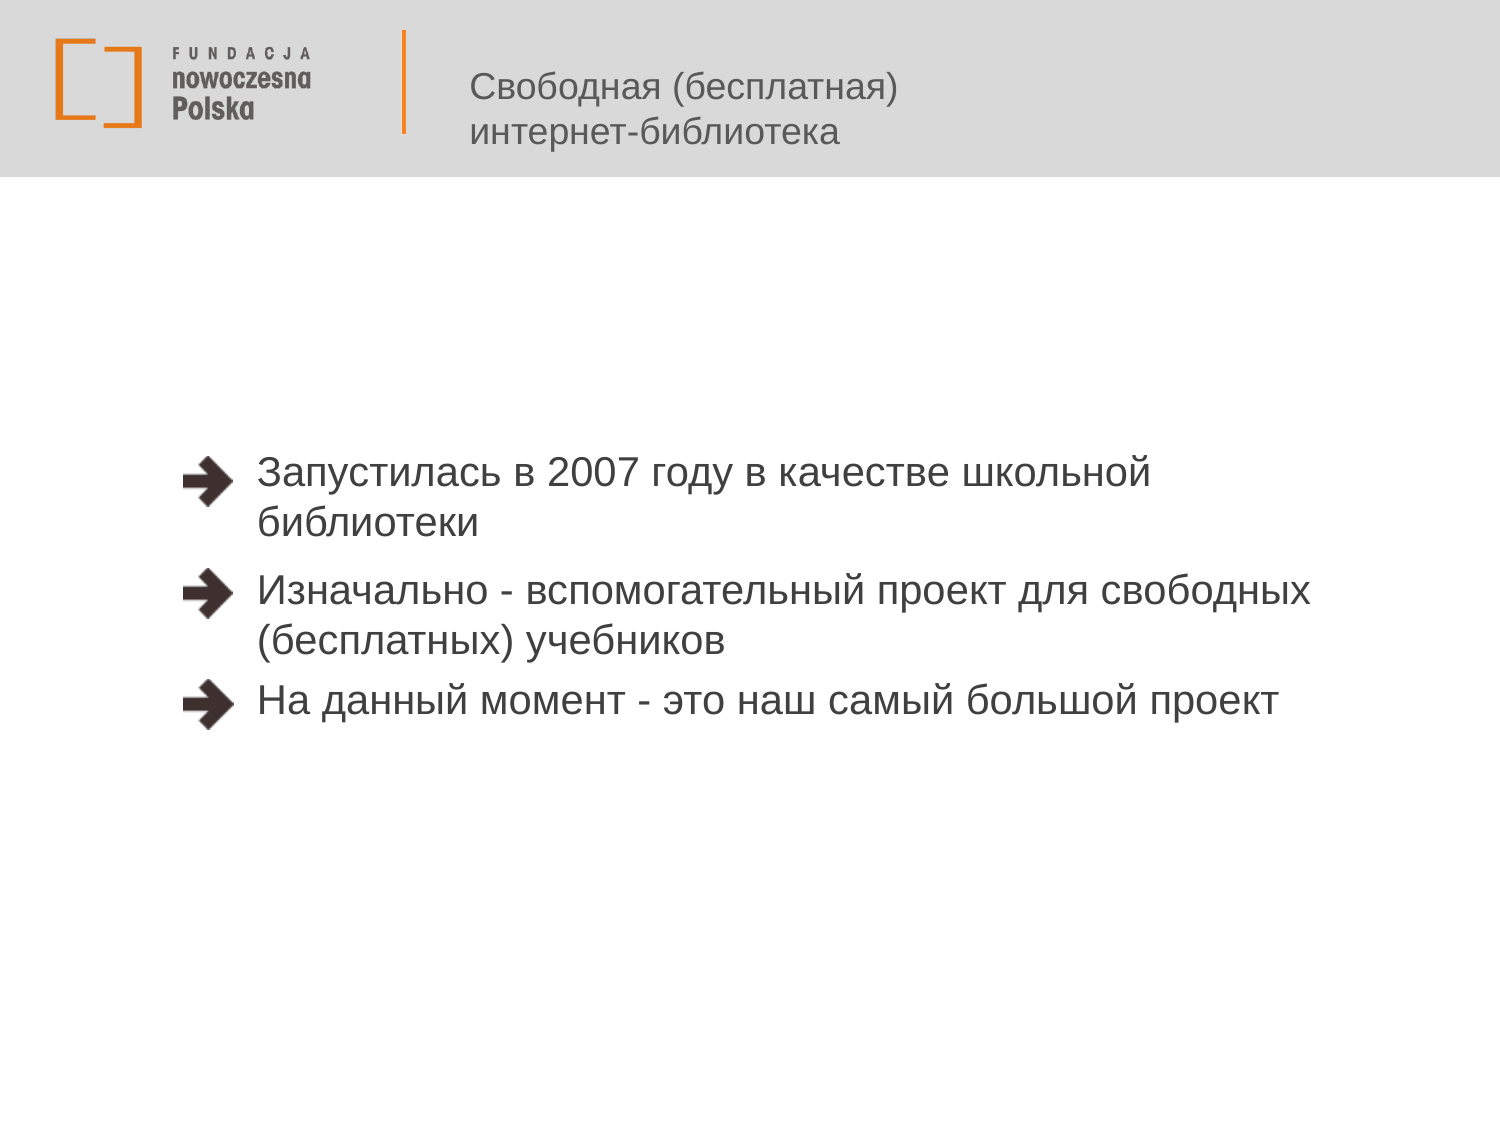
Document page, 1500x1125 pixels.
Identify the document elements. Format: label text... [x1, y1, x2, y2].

picture [53, 30, 313, 140]
picture [183, 456, 233, 507]
picture [183, 679, 234, 730]
picture [395, 30, 422, 145]
text_box Изначально - вспомогательный проект для свободных (бесплатных) учебников [242, 555, 1329, 665]
picture [183, 568, 233, 619]
text_box Запустилась в 2007 году в качестве школьной библиотеки [242, 437, 1376, 553]
text_box Свободная (бесплатная) интернет-библиотека [454, 54, 1046, 160]
text_box [0, 0, 1500, 178]
text_box На данный момент - это наш самый большой проект [242, 665, 1329, 731]
